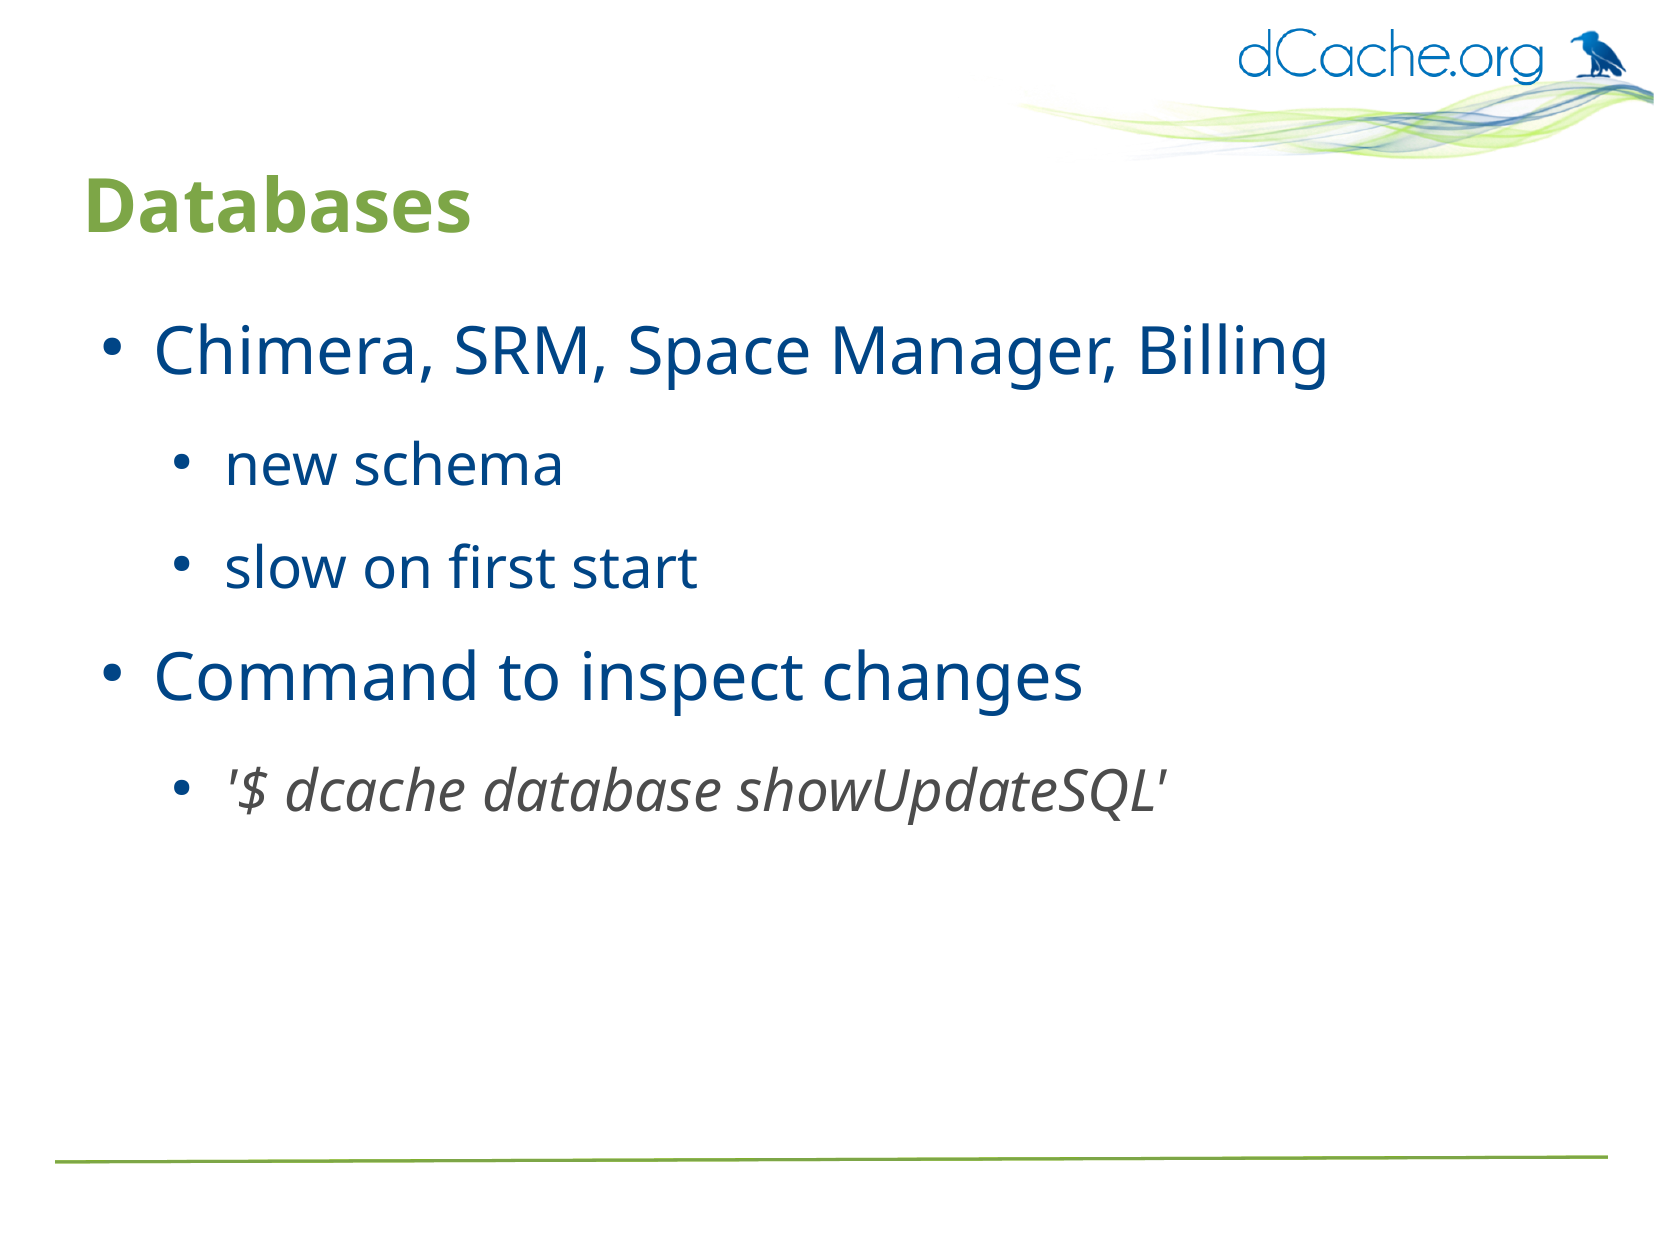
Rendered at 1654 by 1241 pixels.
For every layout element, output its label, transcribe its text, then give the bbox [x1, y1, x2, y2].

title Databases [82, 155, 1605, 252]
list Chimera, SRM, Space Manager, Billing new schema slow on first start Command to inspect changes '$ dcache database showUpdateSQL' [82, 302, 1571, 1023]
picture [956, 16, 1654, 169]
